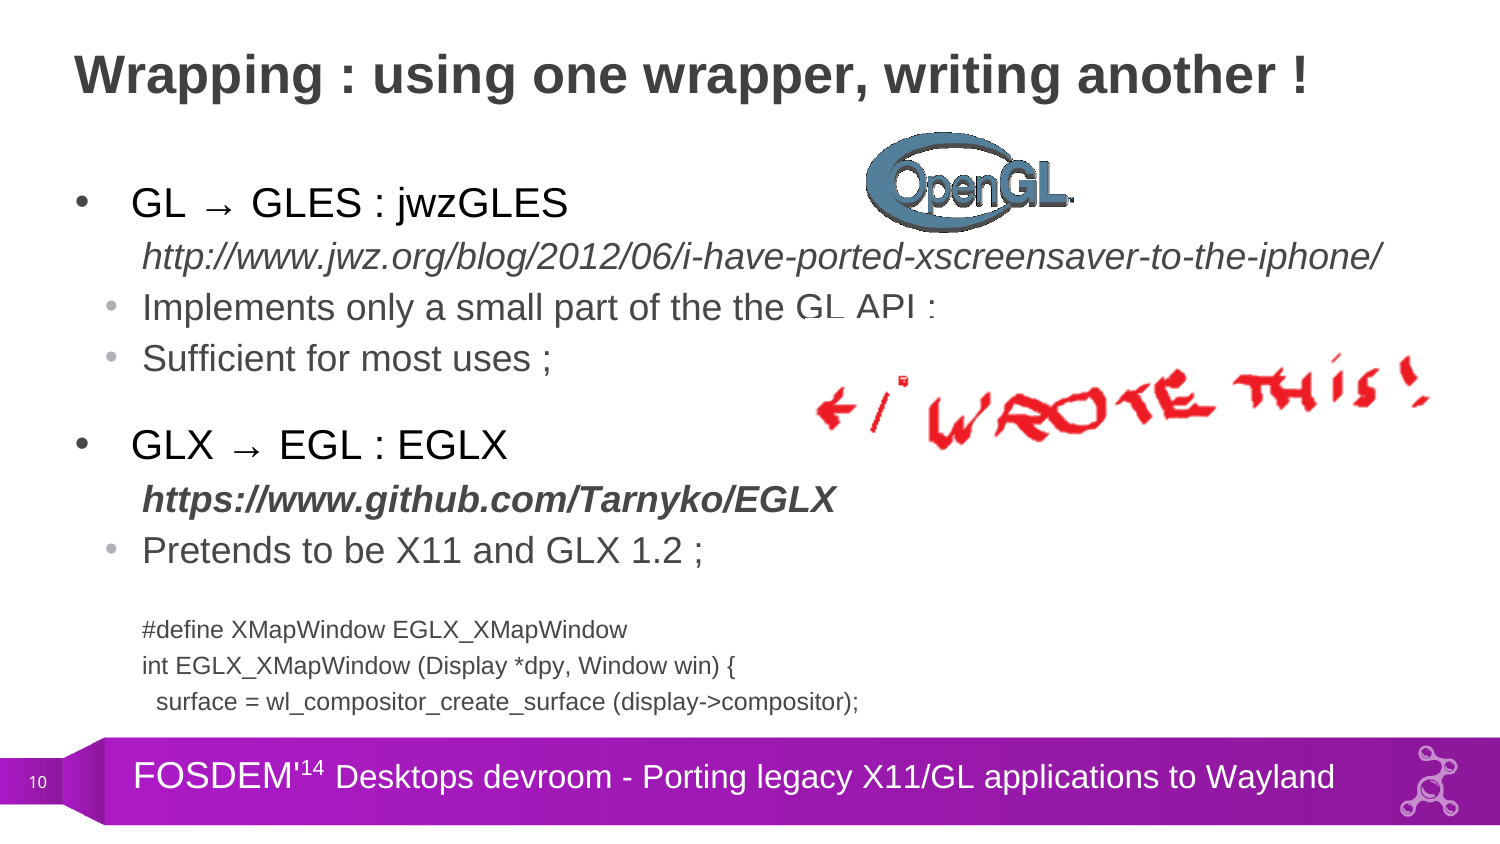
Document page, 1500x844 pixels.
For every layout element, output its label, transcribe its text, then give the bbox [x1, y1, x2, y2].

list GL → GLES : jwzGLES http://www.jwz.org/blog/2012/06/i-have-ported-xscreensaver-to-the-iphone/ Implements only a small part of the the GL API ; Sufficient for most uses ; GLX → EGL : EGLX https://www.github.com/Tarnyko/EGLX Pretends to be X11 and GLX 1.2 ; #define XMapWindow EGLX_XMapWindow int EGLX_XMapWindow (Display *dpy, Window win) { surface = wl_compositor_create_surface (display->compositor); [74, 175, 1425, 733]
picture [0, 0, 1500, 844]
title Wrapping : using one wrapper, writing another ! [74, 50, 1425, 160]
